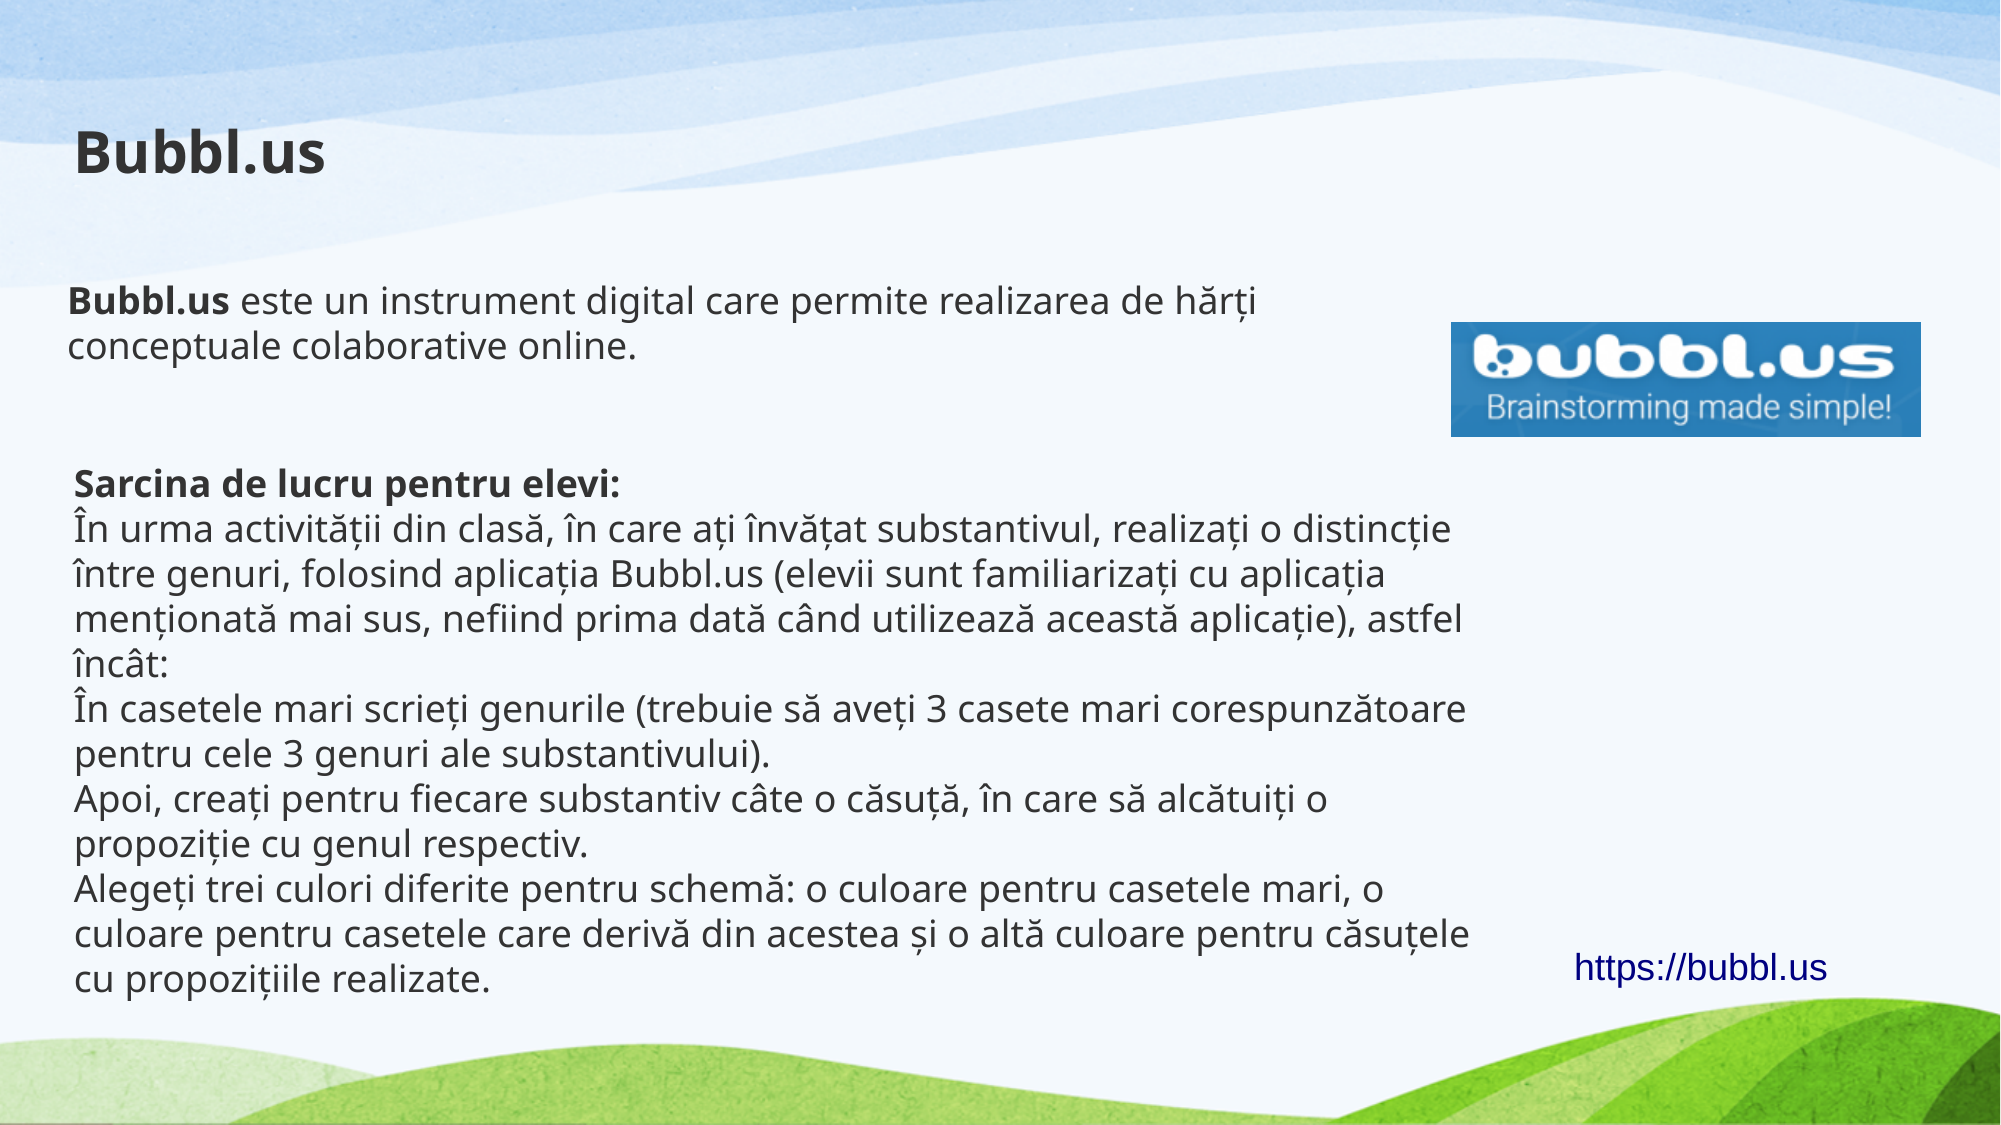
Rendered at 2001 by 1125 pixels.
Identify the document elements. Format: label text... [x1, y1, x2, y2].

text_box Sarcina de lucru pentru elevi: În urma activității din clasă, în care ați învățat substantivul, realizați o distincție între genuri, folosind aplicația Bubbl.us (elevii sunt familiarizați cu aplicația menționată mai sus, nefiind prima dată când utilizează această aplicație), astfel încât: În casetele mari scrieți genurile (trebuie să aveți 3 casete mari corespunzătoare pentru cele 3 genuri ale substantivului). Apoi, creați pentru fiecare substantiv câte o căsuță, în care să alcătuiți o propoziție cu genul respectiv. Alegeți trei culori diferite pentru schemă: o culoare pentru casetele mari, o culoare pentru casetele care derivă din acestea și o altă culoare pentru căsuțele cu propozițiile realizate. [59, 452, 1500, 1007]
text_box Bubbl.us este un instrument digital care permite realizarea de hărți conceptuale colaborative online. [52, 270, 1378, 375]
picture [0, 0, 2001, 1125]
text_box https://bubbl.us [1559, 935, 1843, 995]
text_box Bubbl.us [59, 108, 341, 193]
